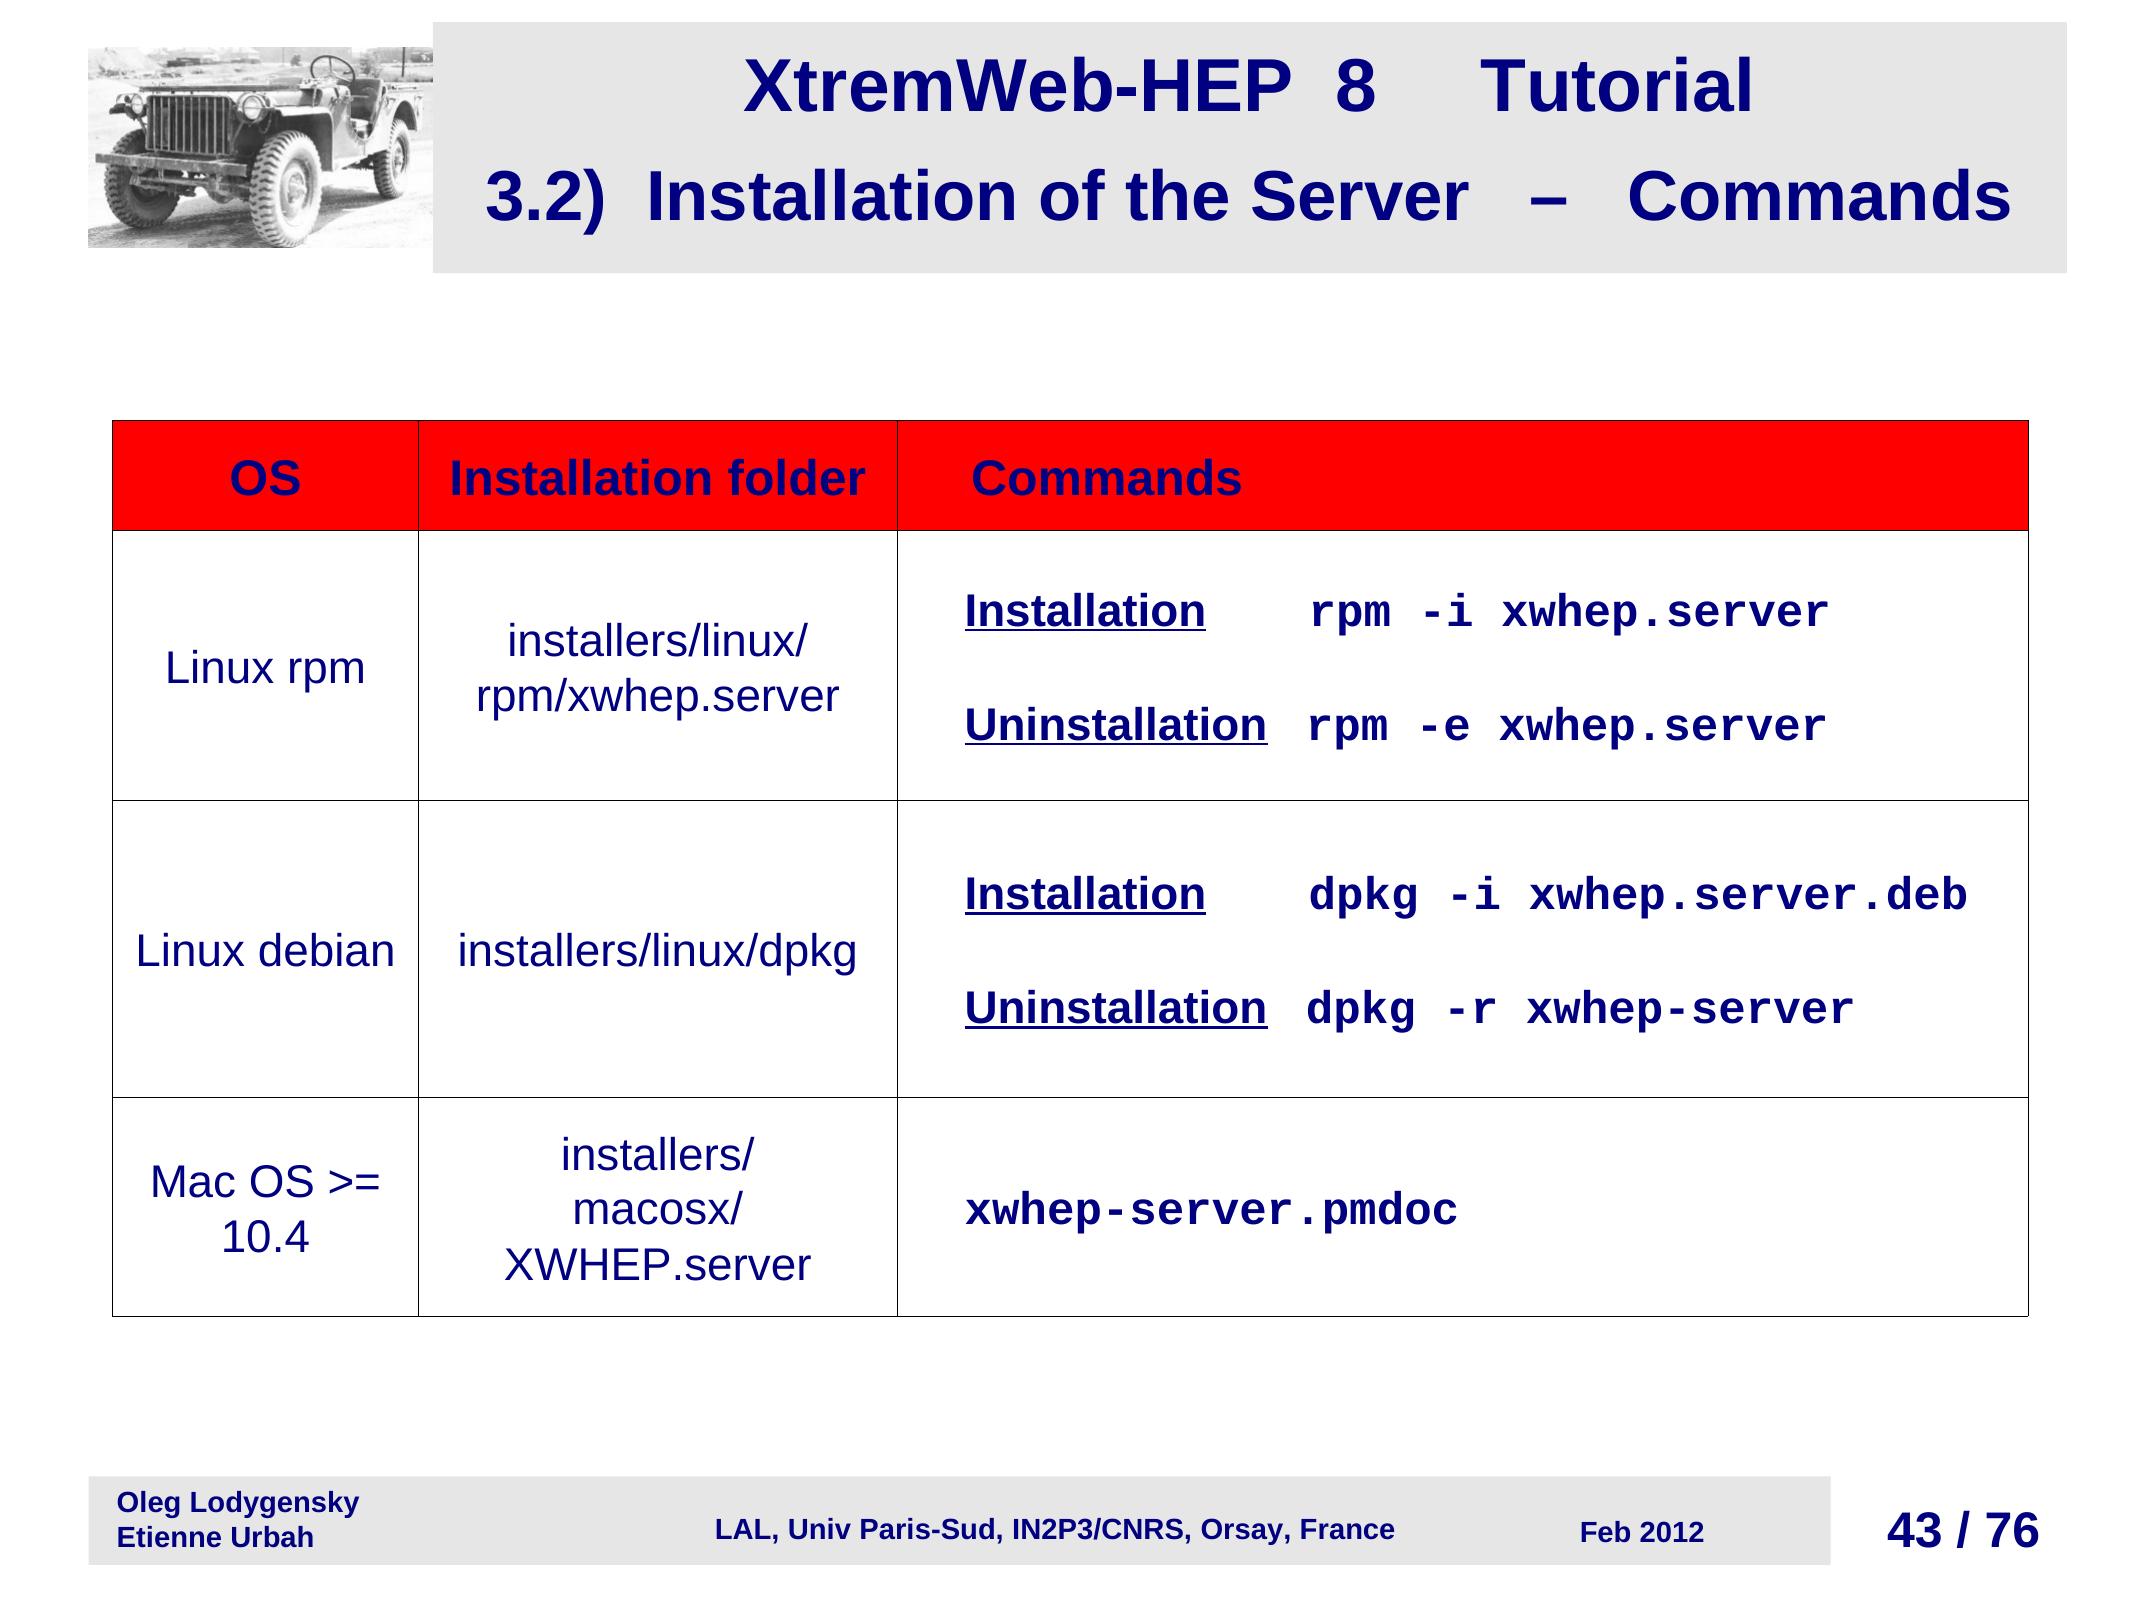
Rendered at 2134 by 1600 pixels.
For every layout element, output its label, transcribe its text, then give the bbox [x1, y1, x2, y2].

picture [88, 47, 433, 248]
table_cell Installation dpkg -i xwhep.server.deb Uninstallation dpkg -r xwhep-server [898, 801, 2028, 1097]
table_header Commands [898, 421, 2028, 530]
table_cell installers/linux/rpm/xwhep.server [419, 531, 897, 800]
table_cell Mac OS >= 10.4 [113, 1098, 418, 1316]
table_cell installers/linux/dpkg [419, 801, 897, 1097]
table_cell installers/macosx/XWHEP.server [419, 1098, 897, 1316]
table_cell Linux debian [113, 801, 418, 1097]
table_header Installation folder [419, 421, 897, 530]
table_header OS [113, 421, 418, 530]
title 3.2) Installation of the Server – Commands [442, 118, 2067, 266]
table_cell Linux rpm [113, 531, 418, 800]
table_cell Installation rpm -i xwhep.server Uninstallation rpm -e xwhep.server [898, 531, 2028, 800]
table_cell xwhep-server.pmdoc [898, 1098, 2028, 1316]
